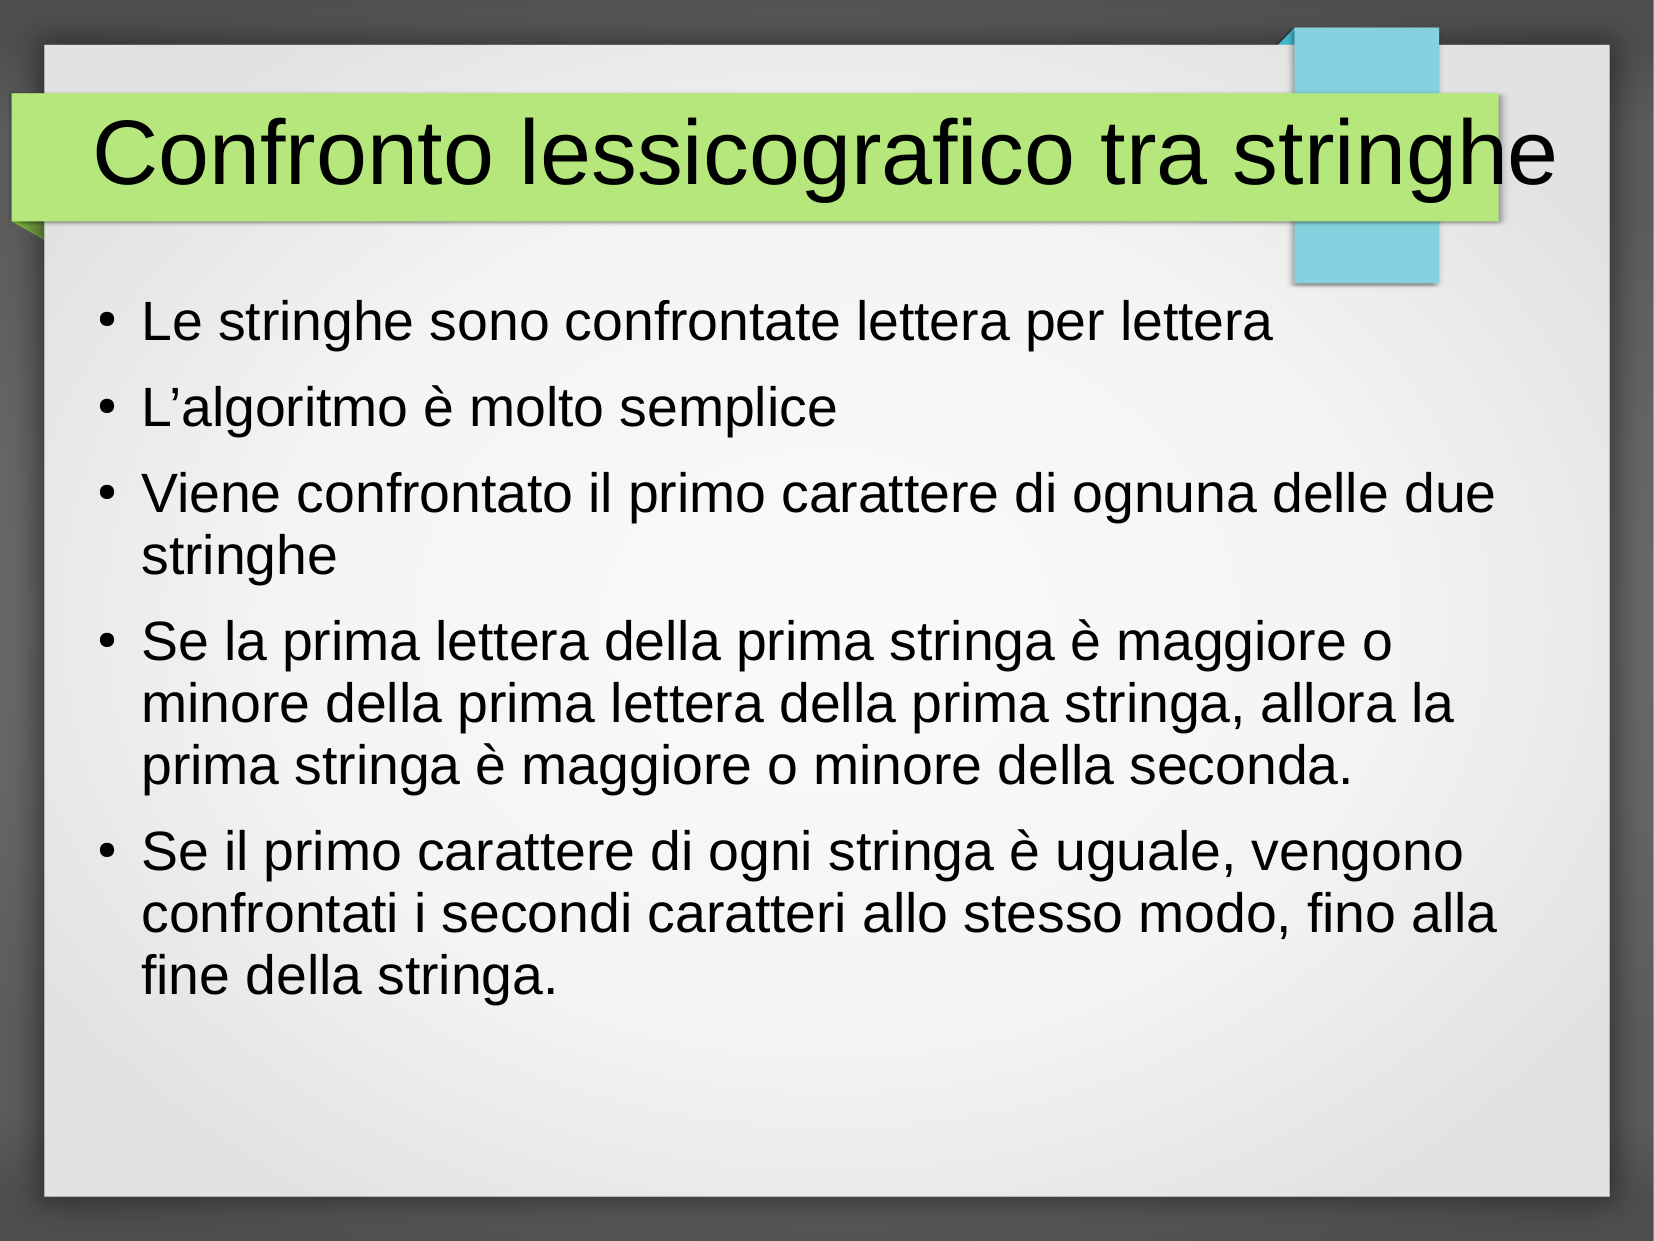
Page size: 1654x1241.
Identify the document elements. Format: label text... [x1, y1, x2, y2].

list Le stringhe sono confrontate lettera per lettera L’algoritmo è molto semplice Viene confrontato il primo carattere di ognuna delle due stringhe Se la prima lettera della prima stringa è maggiore o minore della prima lettera della prima stringa, allora la prima stringa è maggiore o minore della seconda. Se il primo carattere di ogni stringa è uguale, vengono confrontati i secondi caratteri allo stesso modo, fino alla fine della stringa. [82, 290, 1571, 1010]
title Confronto lessicografico tra stringhe [82, 49, 1571, 257]
picture [0, 0, 1654, 1241]
